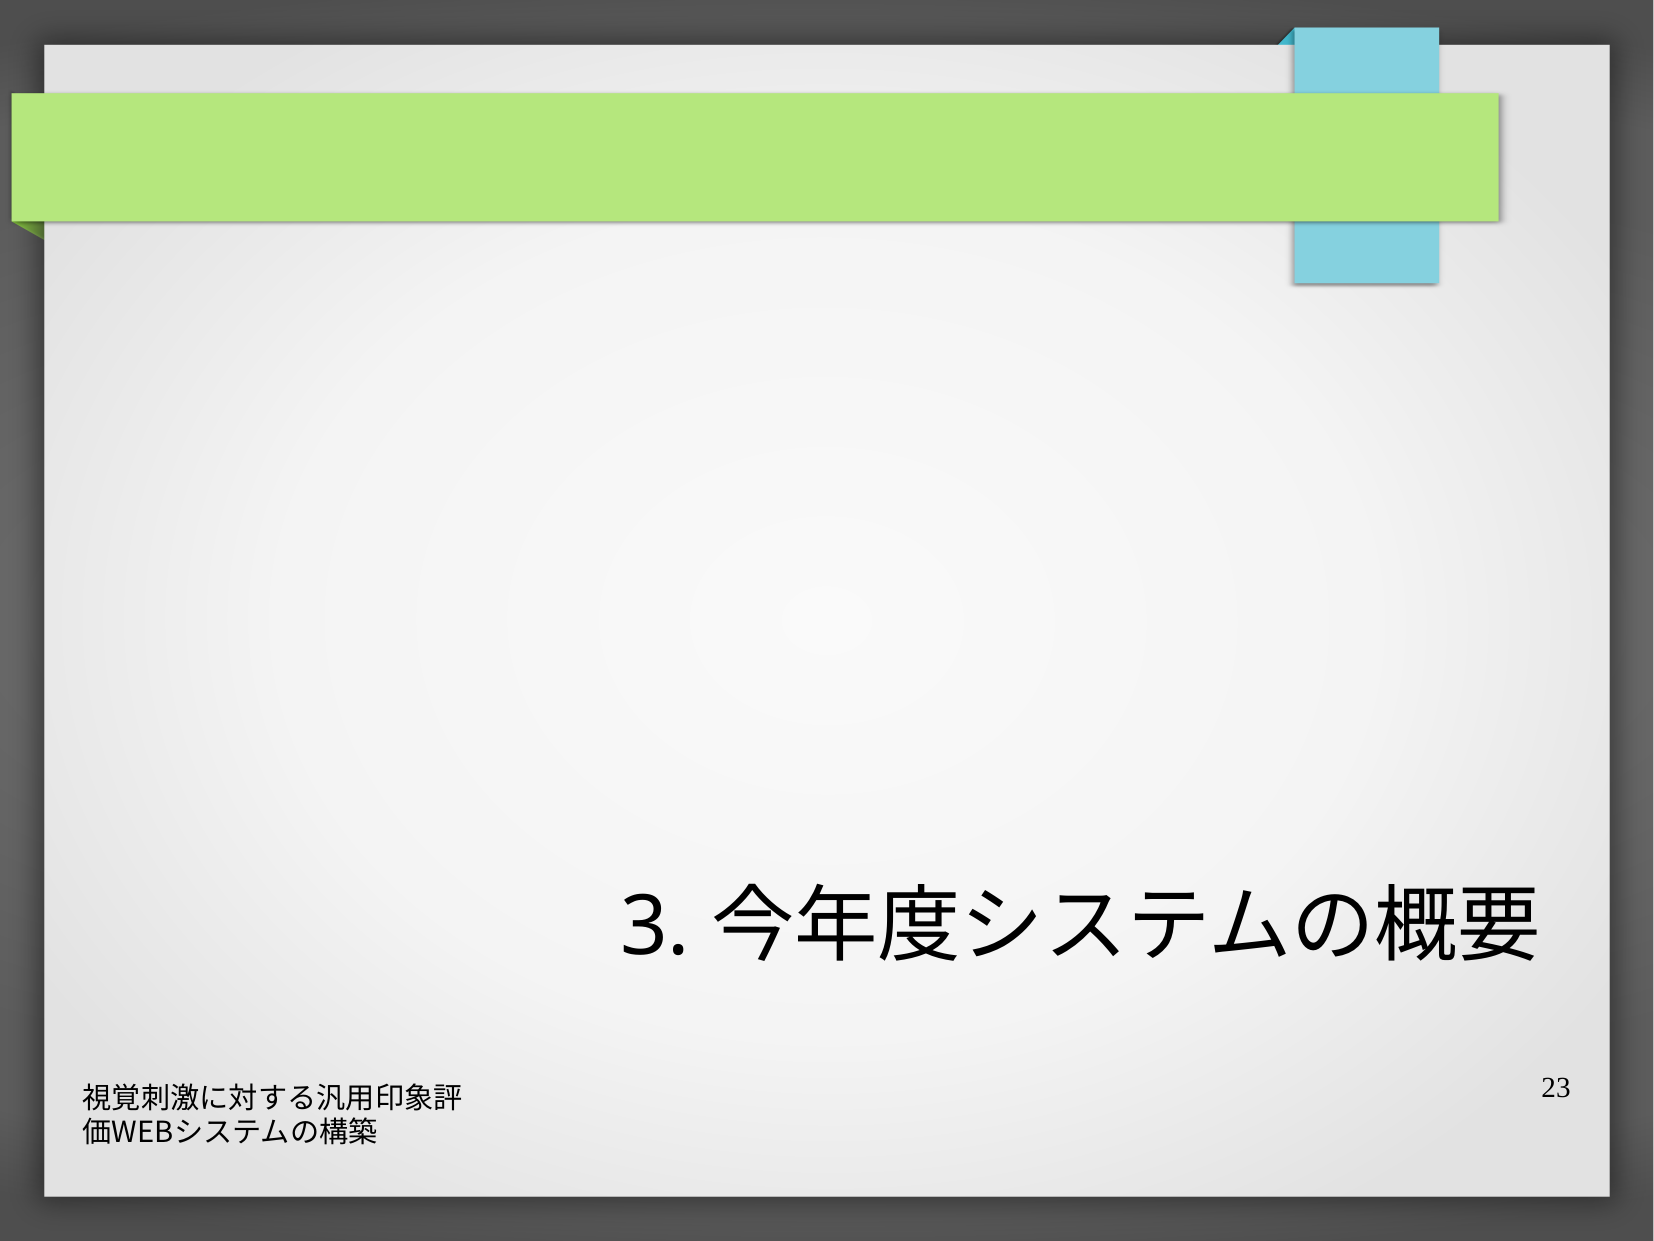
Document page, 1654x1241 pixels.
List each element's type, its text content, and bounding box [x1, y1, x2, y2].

picture [0, 0, 1654, 1241]
subtitle 3. 今年度システムの概要 [590, 826, 1571, 1010]
